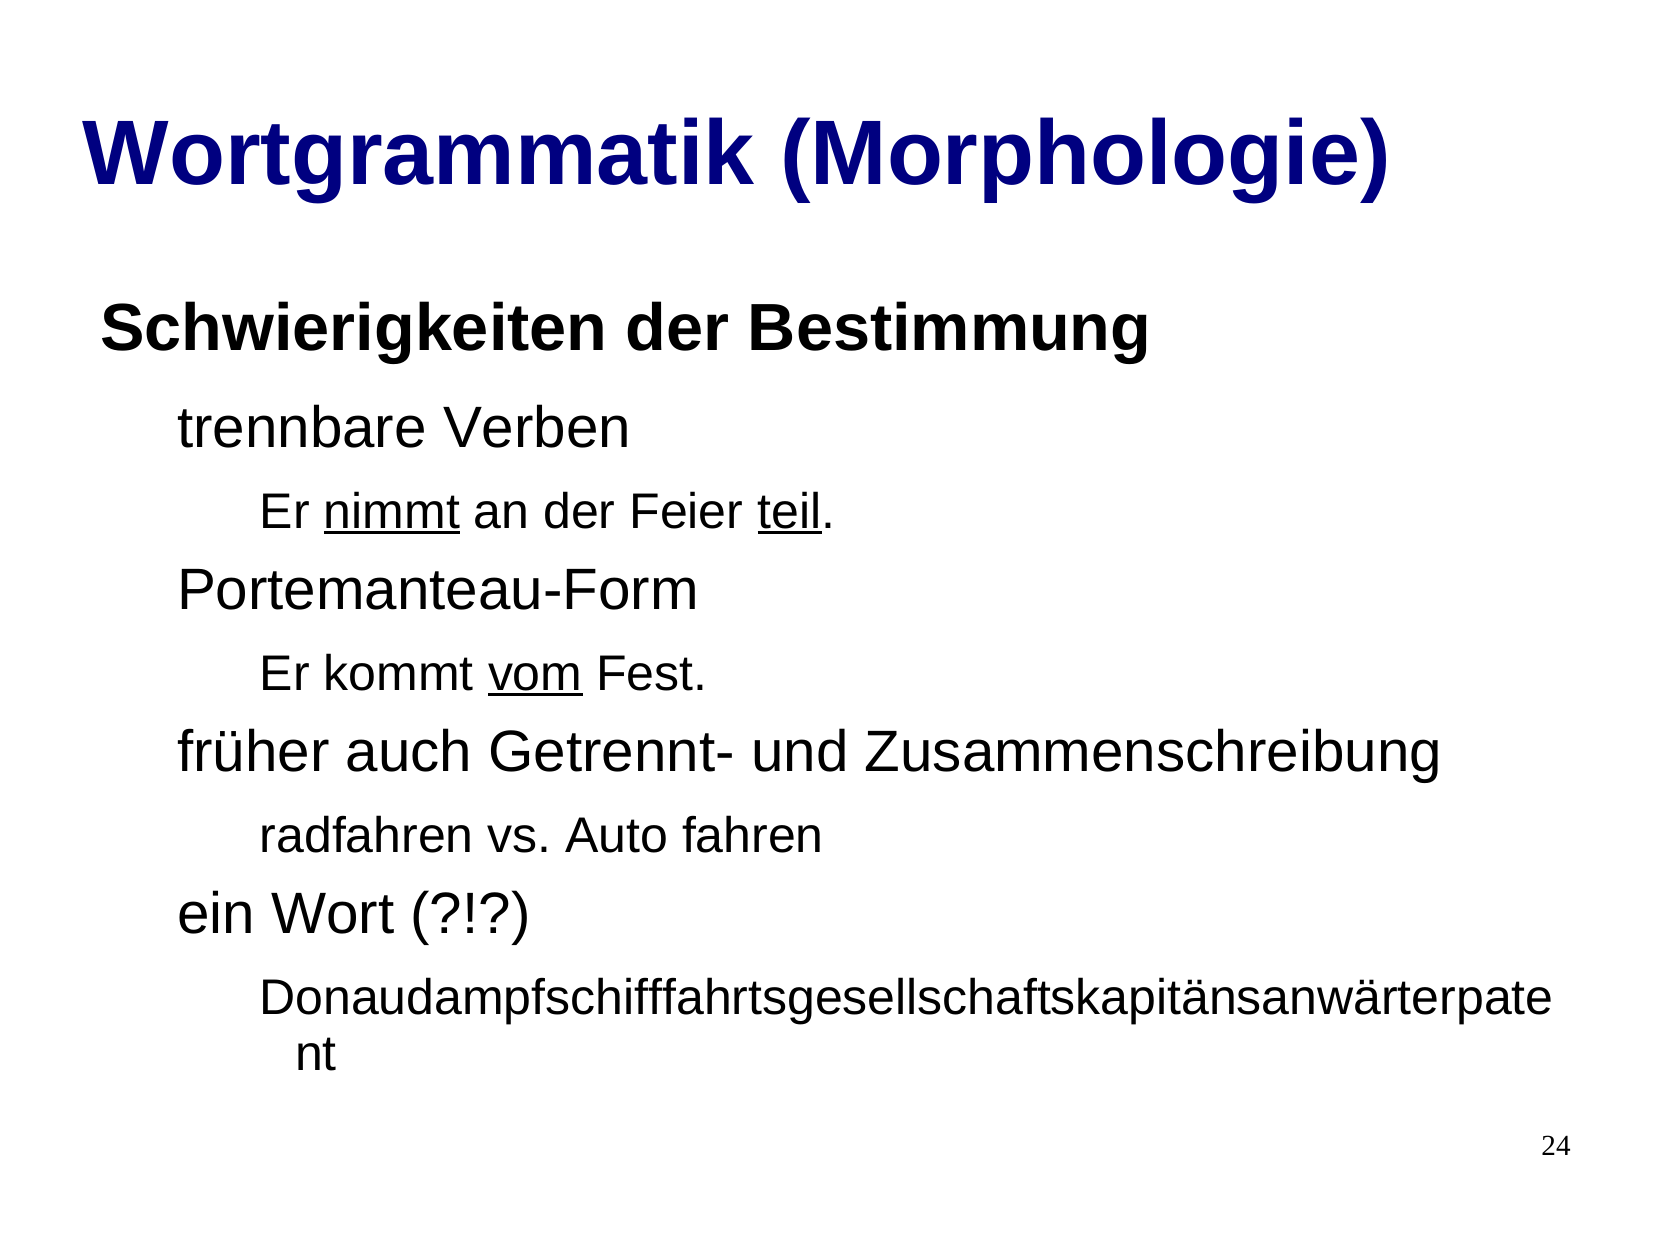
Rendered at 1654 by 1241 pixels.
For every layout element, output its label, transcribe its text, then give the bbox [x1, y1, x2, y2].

list Schwierigkeiten der Bestimmung trennbare Verben Er nimmt an der Feier teil. Portemanteau-Form Er kommt vom Fest. früher auch Getrennt- und Zusammenschreibung radfahren vs. Auto fahren ein Wort (?!?) Donaudampfschifffahrtsgesellschaftskapitänsanwärterpatent [82, 290, 1571, 1094]
title Wortgrammatik (Morphologie) [82, 56, 1571, 250]
